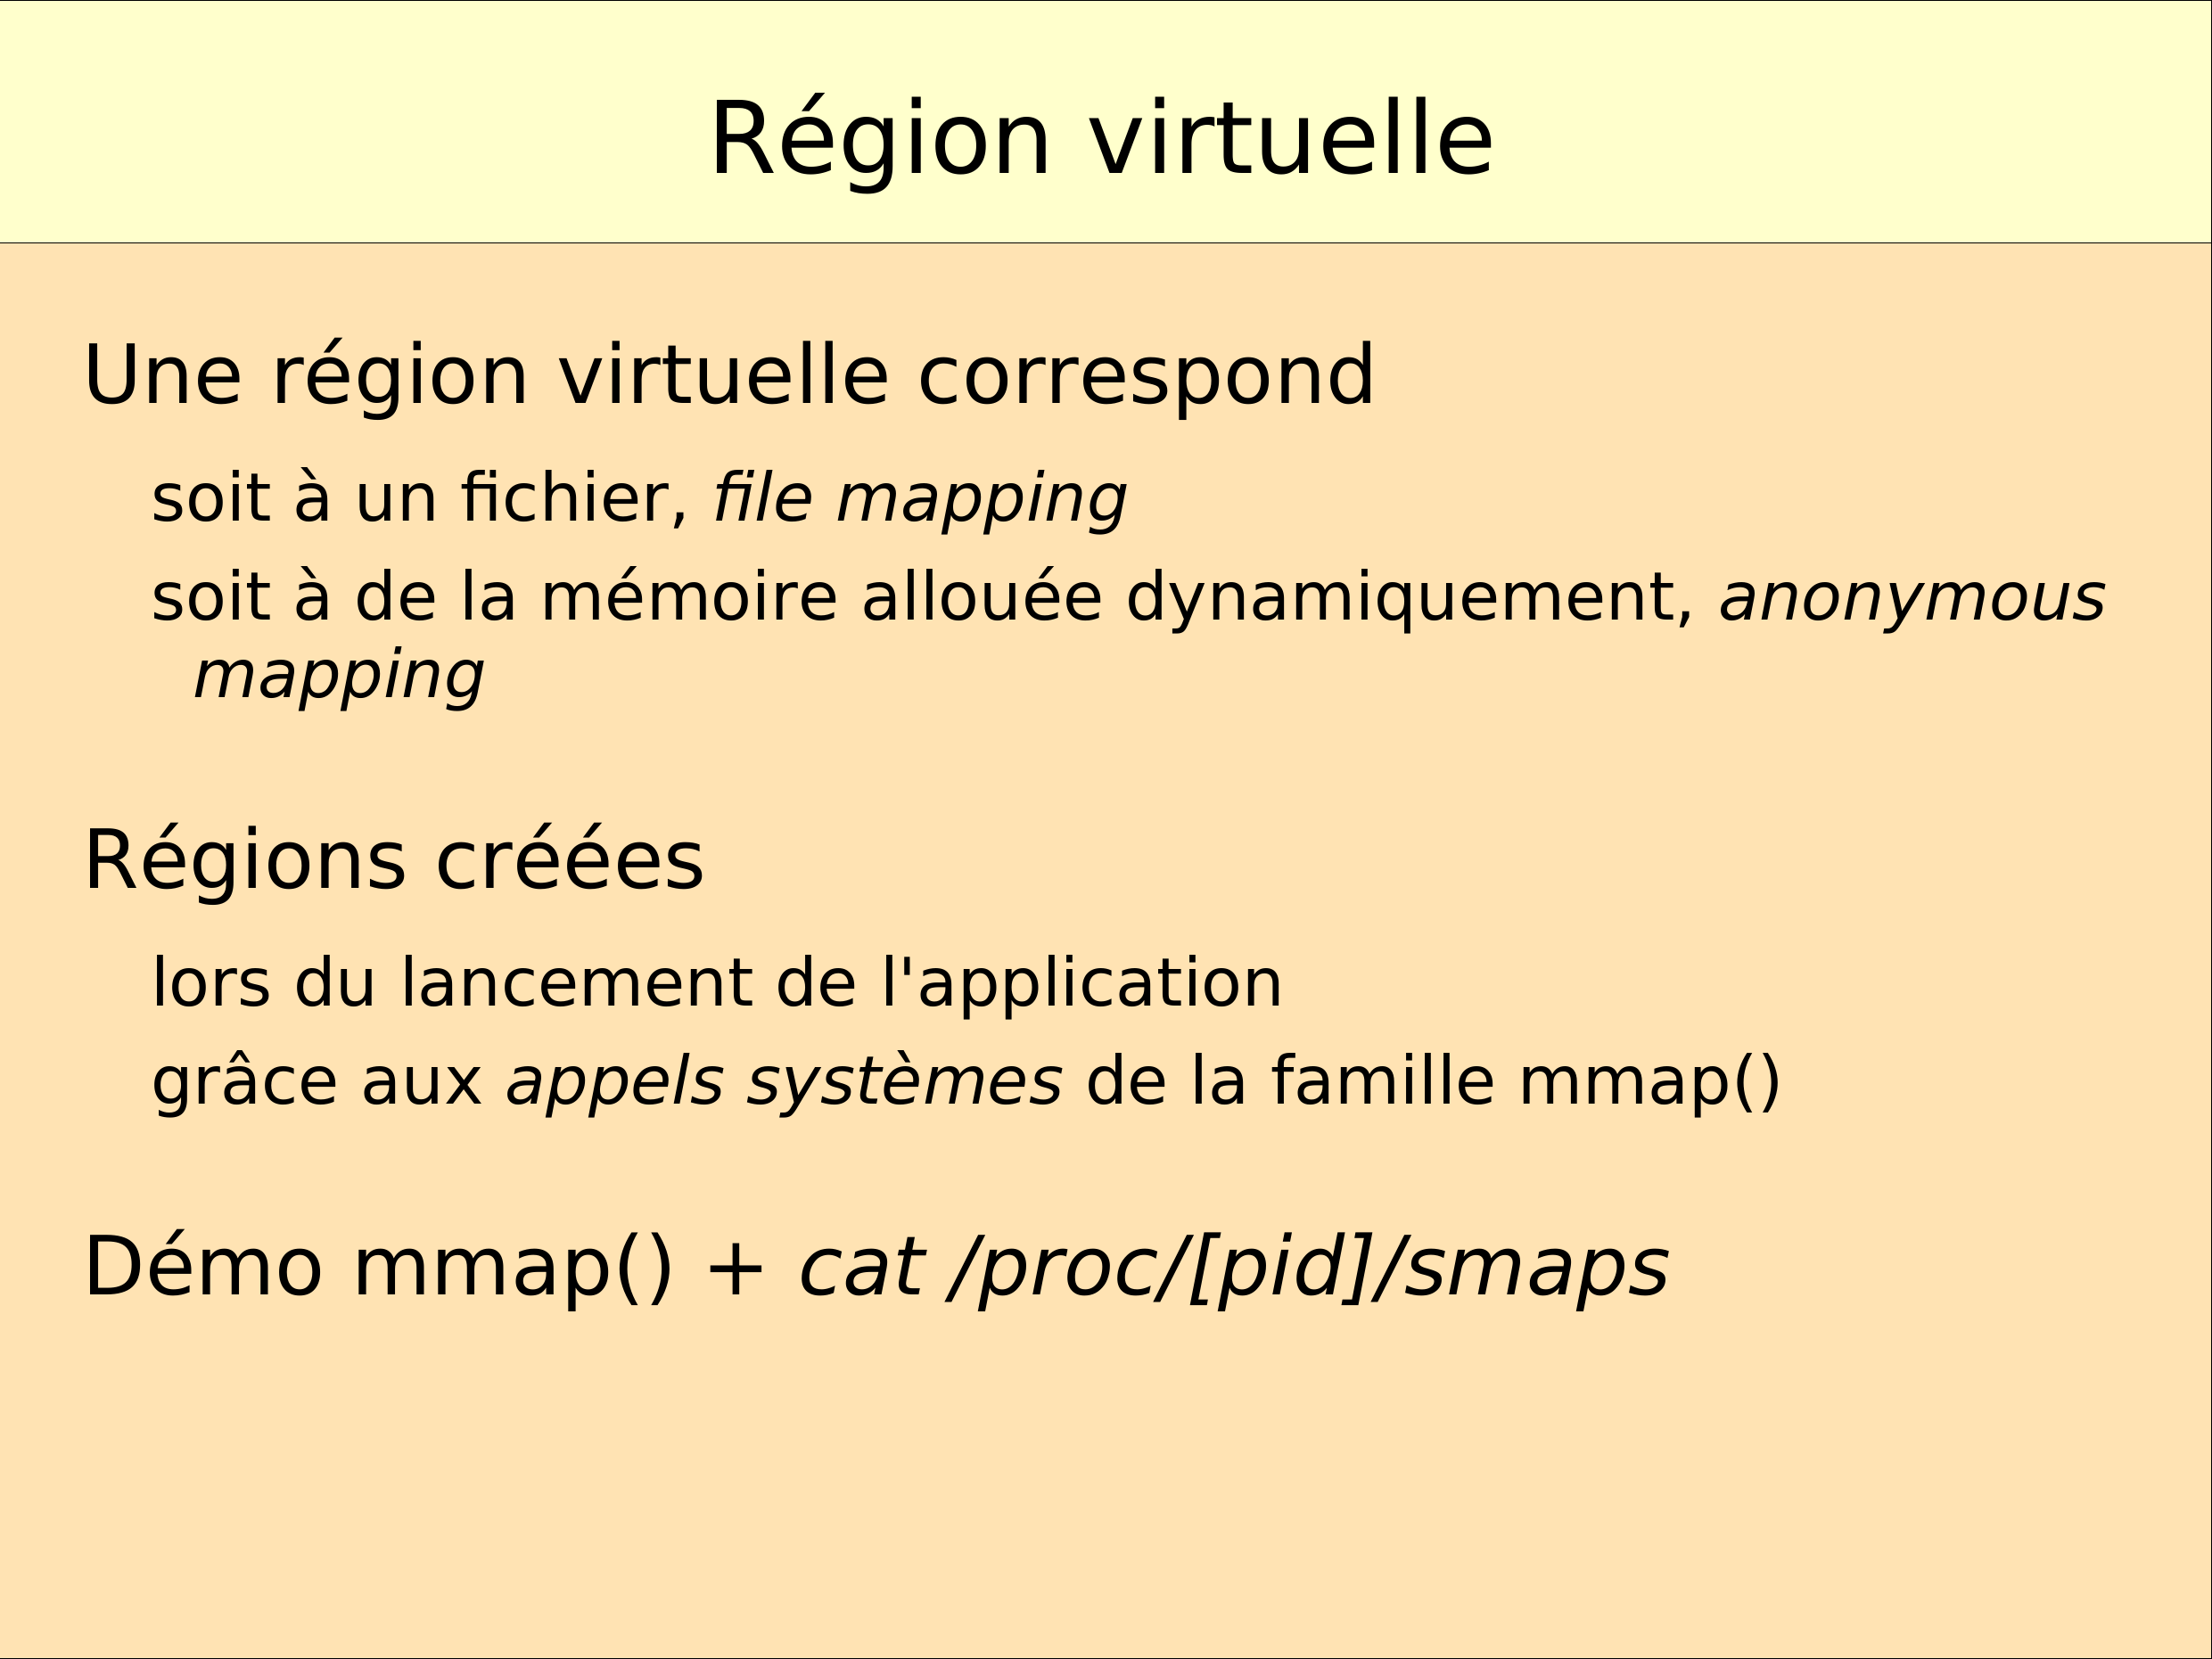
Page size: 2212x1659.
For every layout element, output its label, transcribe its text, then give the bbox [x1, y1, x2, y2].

list Une région virtuelle correspond soit à un fichier, file mapping soit à de la mémoire allouée dynamiquement, anonymous mapping Régions créées lors du lancement de l'application grâce aux appels systèmes de la famille mmap() Démo mmap() + cat /proc/[pid]/smaps [66, 327, 2133, 1435]
title Région virtuelle [107, 0, 2098, 277]
